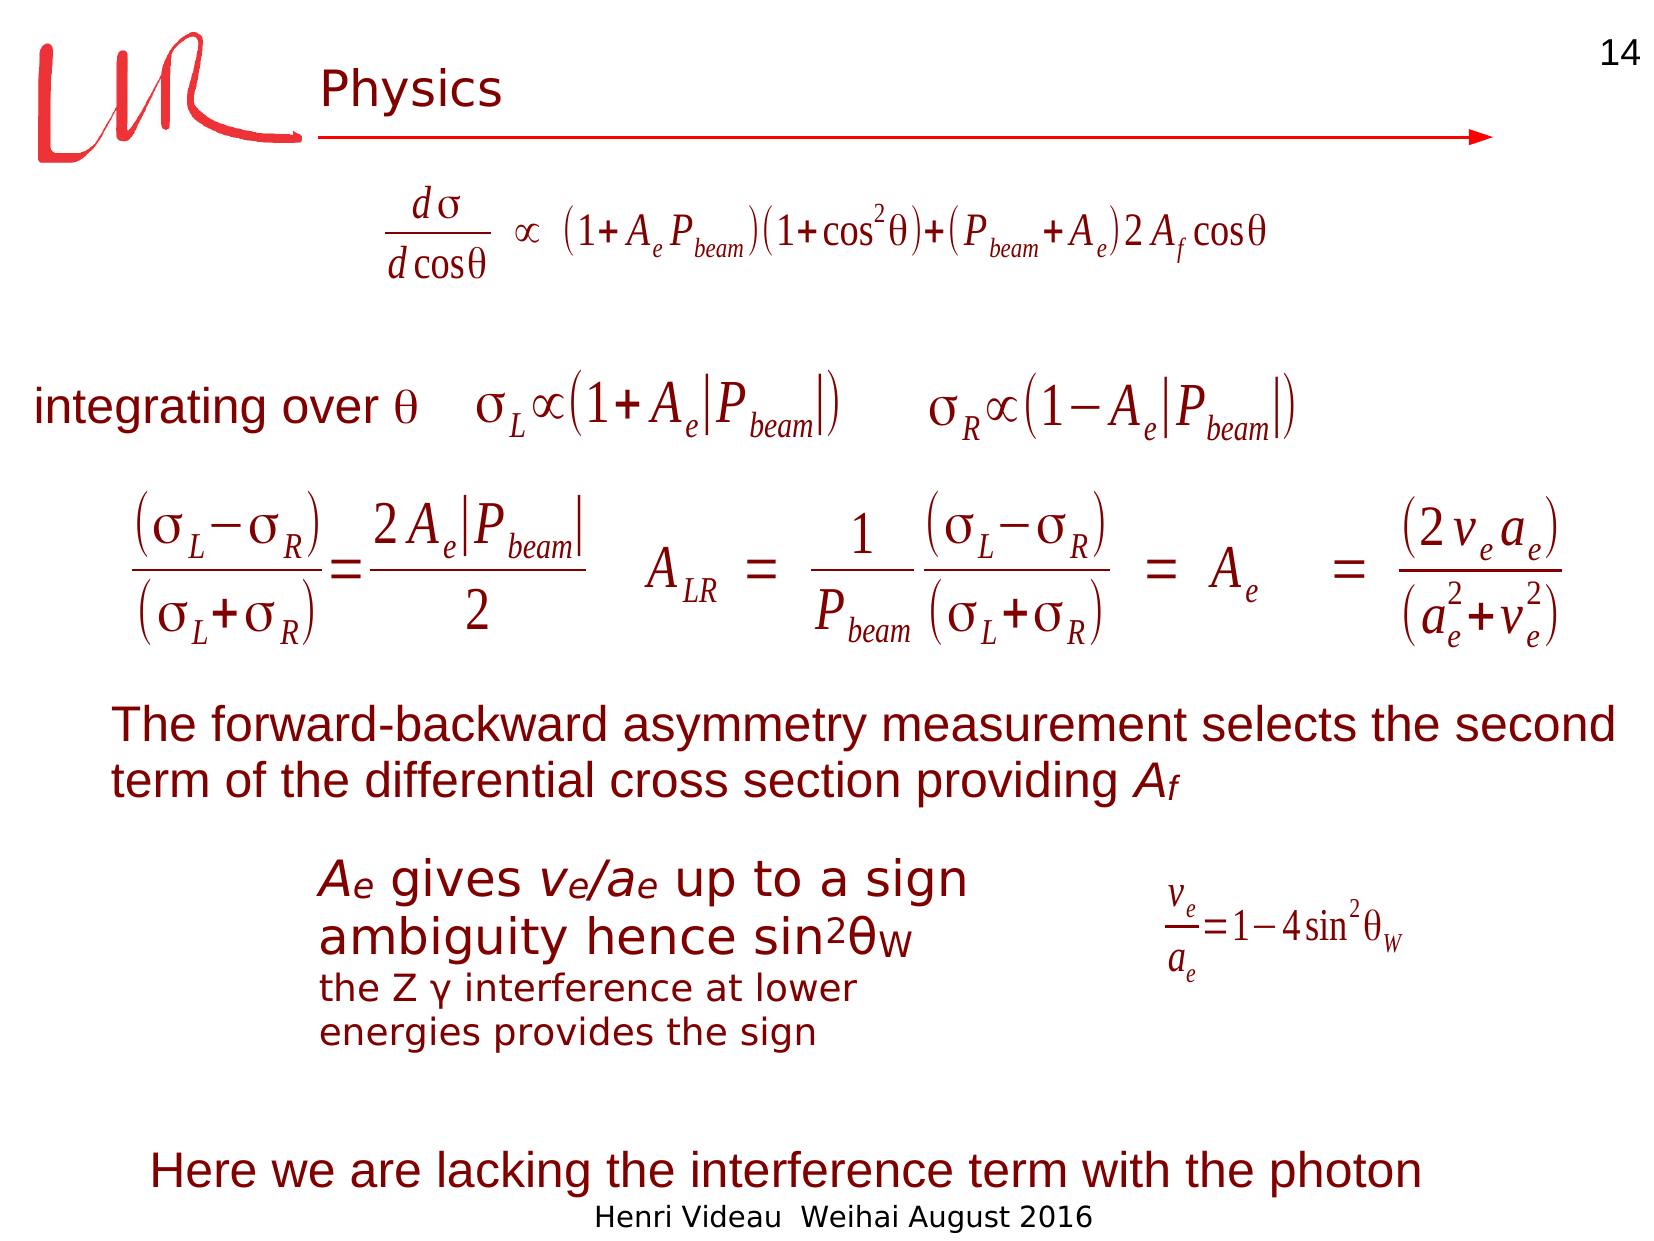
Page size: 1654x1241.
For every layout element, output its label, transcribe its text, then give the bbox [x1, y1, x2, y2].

chart [1316, 494, 1571, 655]
text_box Ae gives ve/ae up to a sign ambiguity hence sin2θW the Z γ interference at lower energies provides the sign [318, 849, 977, 1079]
chart [922, 370, 1305, 448]
chart [1157, 866, 1410, 989]
chart [124, 488, 596, 653]
picture [38, 32, 302, 163]
chart [469, 366, 849, 445]
chart [636, 488, 1265, 653]
text_box integrating over  [33, 377, 421, 443]
text_box The forward-backward asymmetry measurement selects the second term of the differential cross section providing Af [110, 696, 1620, 820]
chart [376, 177, 1275, 288]
text_box Here we are lacking the interference term with the photon [149, 1142, 1424, 1199]
